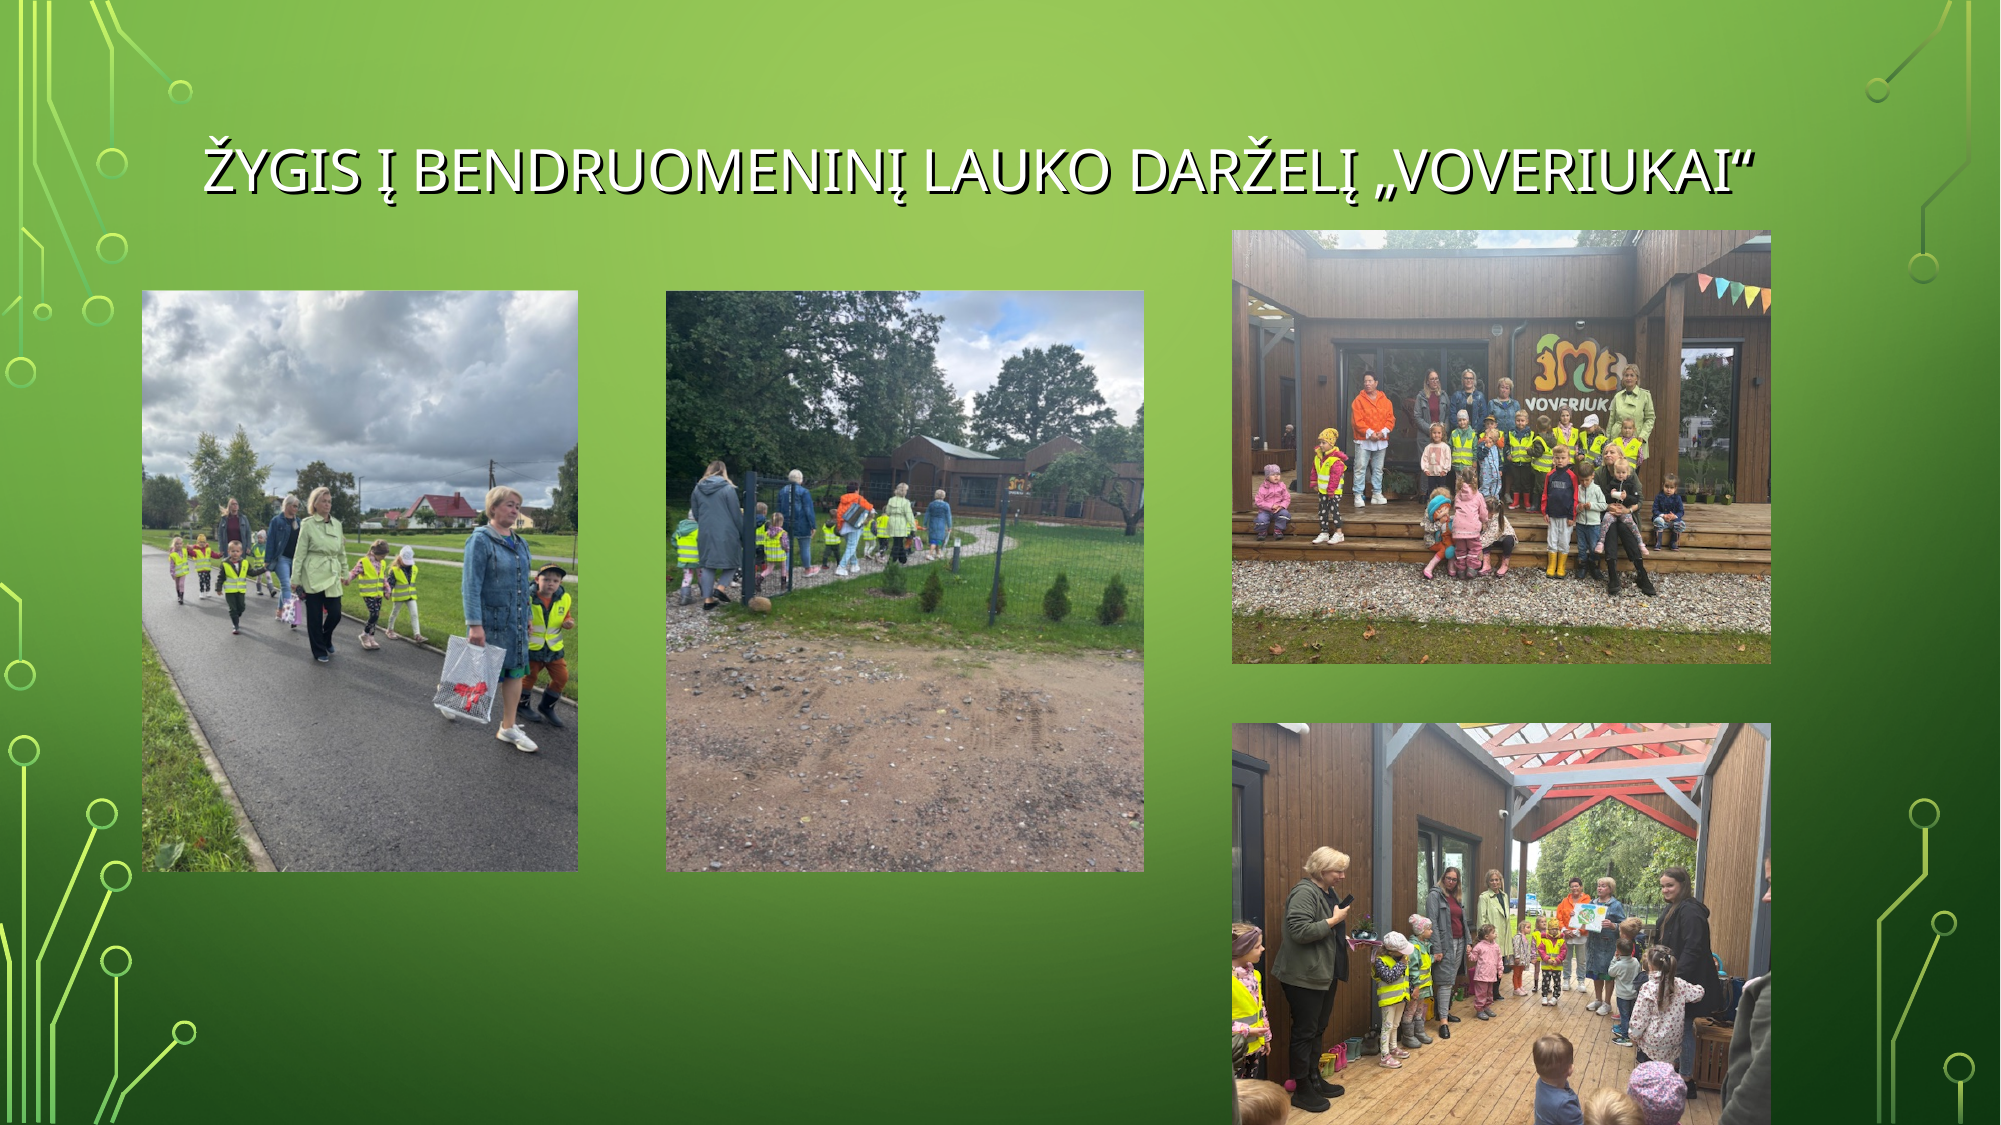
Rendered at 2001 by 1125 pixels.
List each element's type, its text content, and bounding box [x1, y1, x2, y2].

title ŽYGIS Į BENDRUOMENINĮ LAUKO DARŽELĮ „voveriukai“ [187, 64, 1813, 282]
picture [1232, 723, 1771, 1125]
picture [665, 290, 1144, 872]
picture [141, 290, 578, 872]
picture [1232, 230, 1771, 664]
